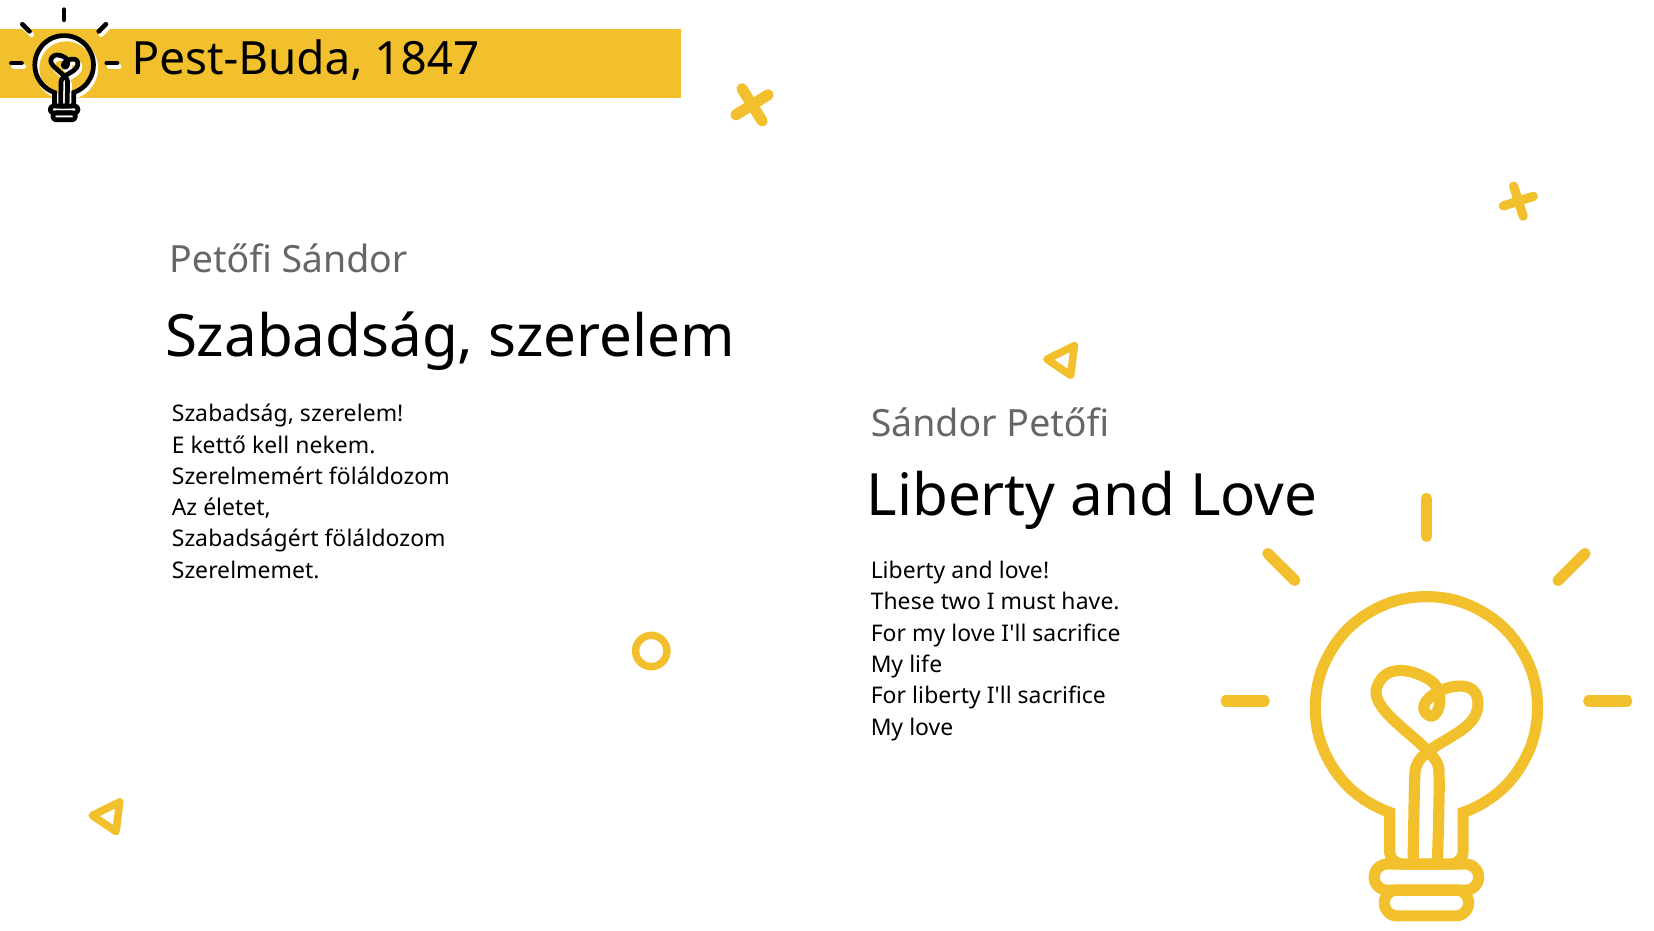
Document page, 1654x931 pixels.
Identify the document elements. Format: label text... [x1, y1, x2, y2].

title Pest-Buda, 1847 [131, 16, 901, 97]
title Sándor Petőfi [870, 395, 1167, 449]
title Liberty and Love [866, 413, 1336, 573]
text_box Szabadság, szerelem! E kettő kell nekem. Szerelmemért föláldozom Az életet, Szabadságért föláldozom Szerelmemet. [171, 334, 661, 648]
text_box Liberty and love! These two I must have. For my love I'll sacrifice My life For liberty I'll sacrifice My love [870, 413, 1381, 883]
title Petőfi Sándor [169, 231, 466, 254]
title Szabadság, szerelem [165, 254, 1163, 414]
